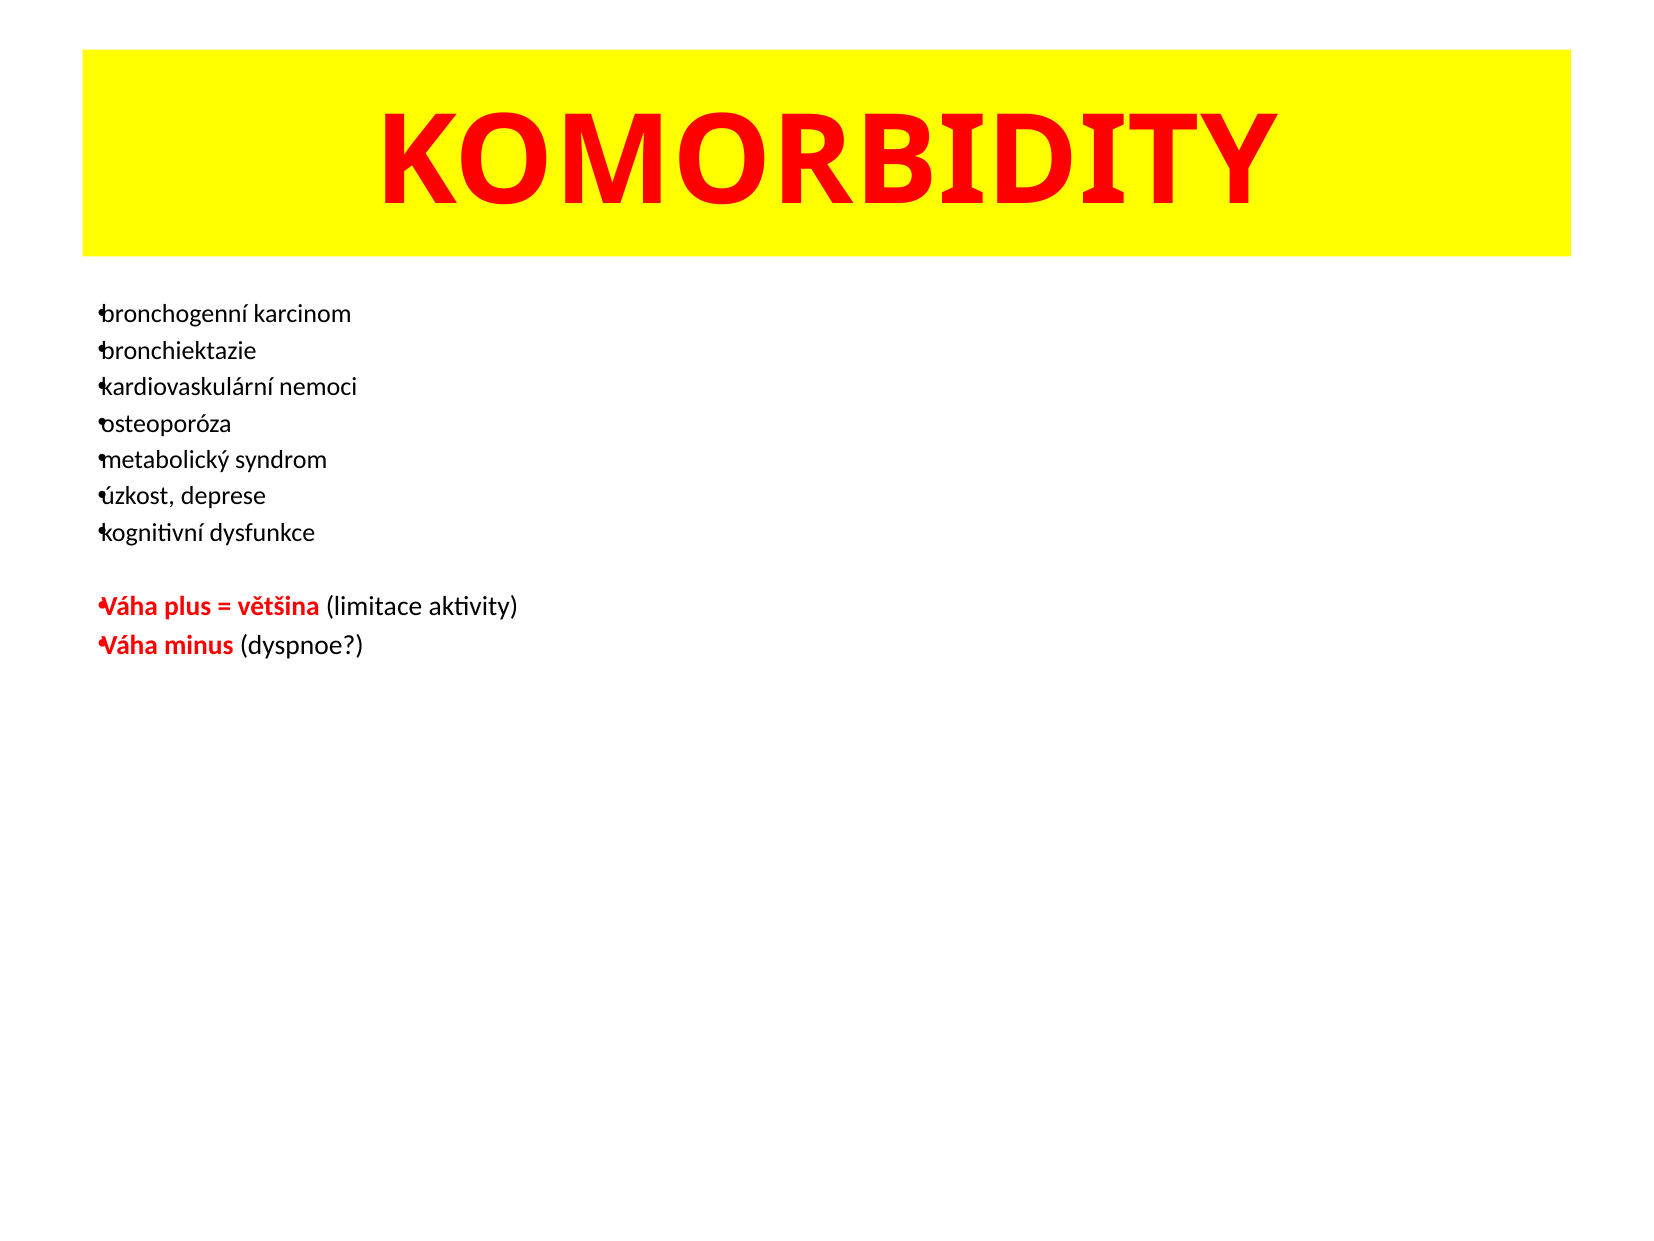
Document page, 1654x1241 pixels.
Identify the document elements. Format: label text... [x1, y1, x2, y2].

list bronchogenní karcinom bronchiektazie kardiovaskulární nemoci osteoporóza metabolický syndrom úzkost, deprese kognitivní dysfunkce Váha plus = většina (limitace aktivity) Váha minus (dyspnoe?) [82, 289, 562, 680]
title KOMORBIDITY [82, 49, 1571, 257]
